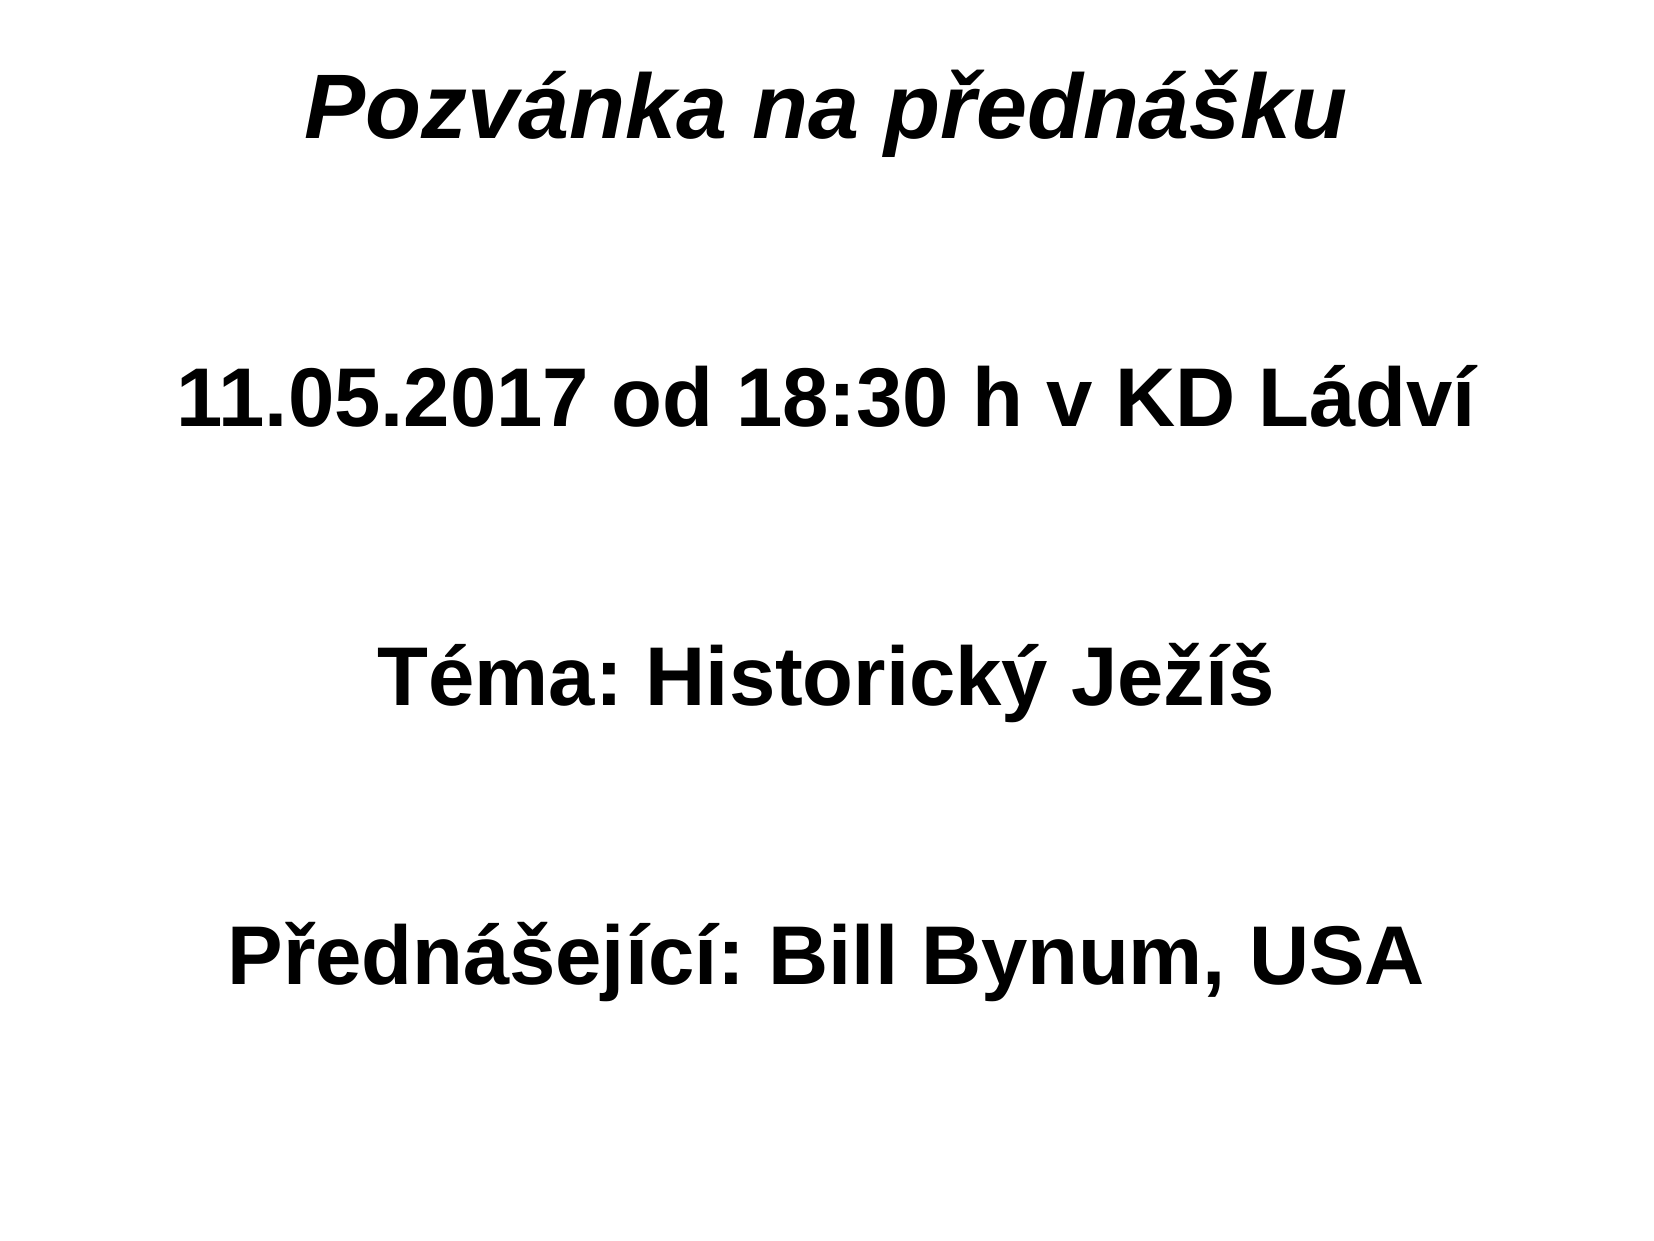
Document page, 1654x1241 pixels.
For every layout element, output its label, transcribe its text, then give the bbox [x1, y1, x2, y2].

subtitle 11.05.2017 od 18:30 h v KD Ládví Téma: Historický Ježíš Přednášející: Bill Bynum, USA [23, 0, 1630, 1241]
